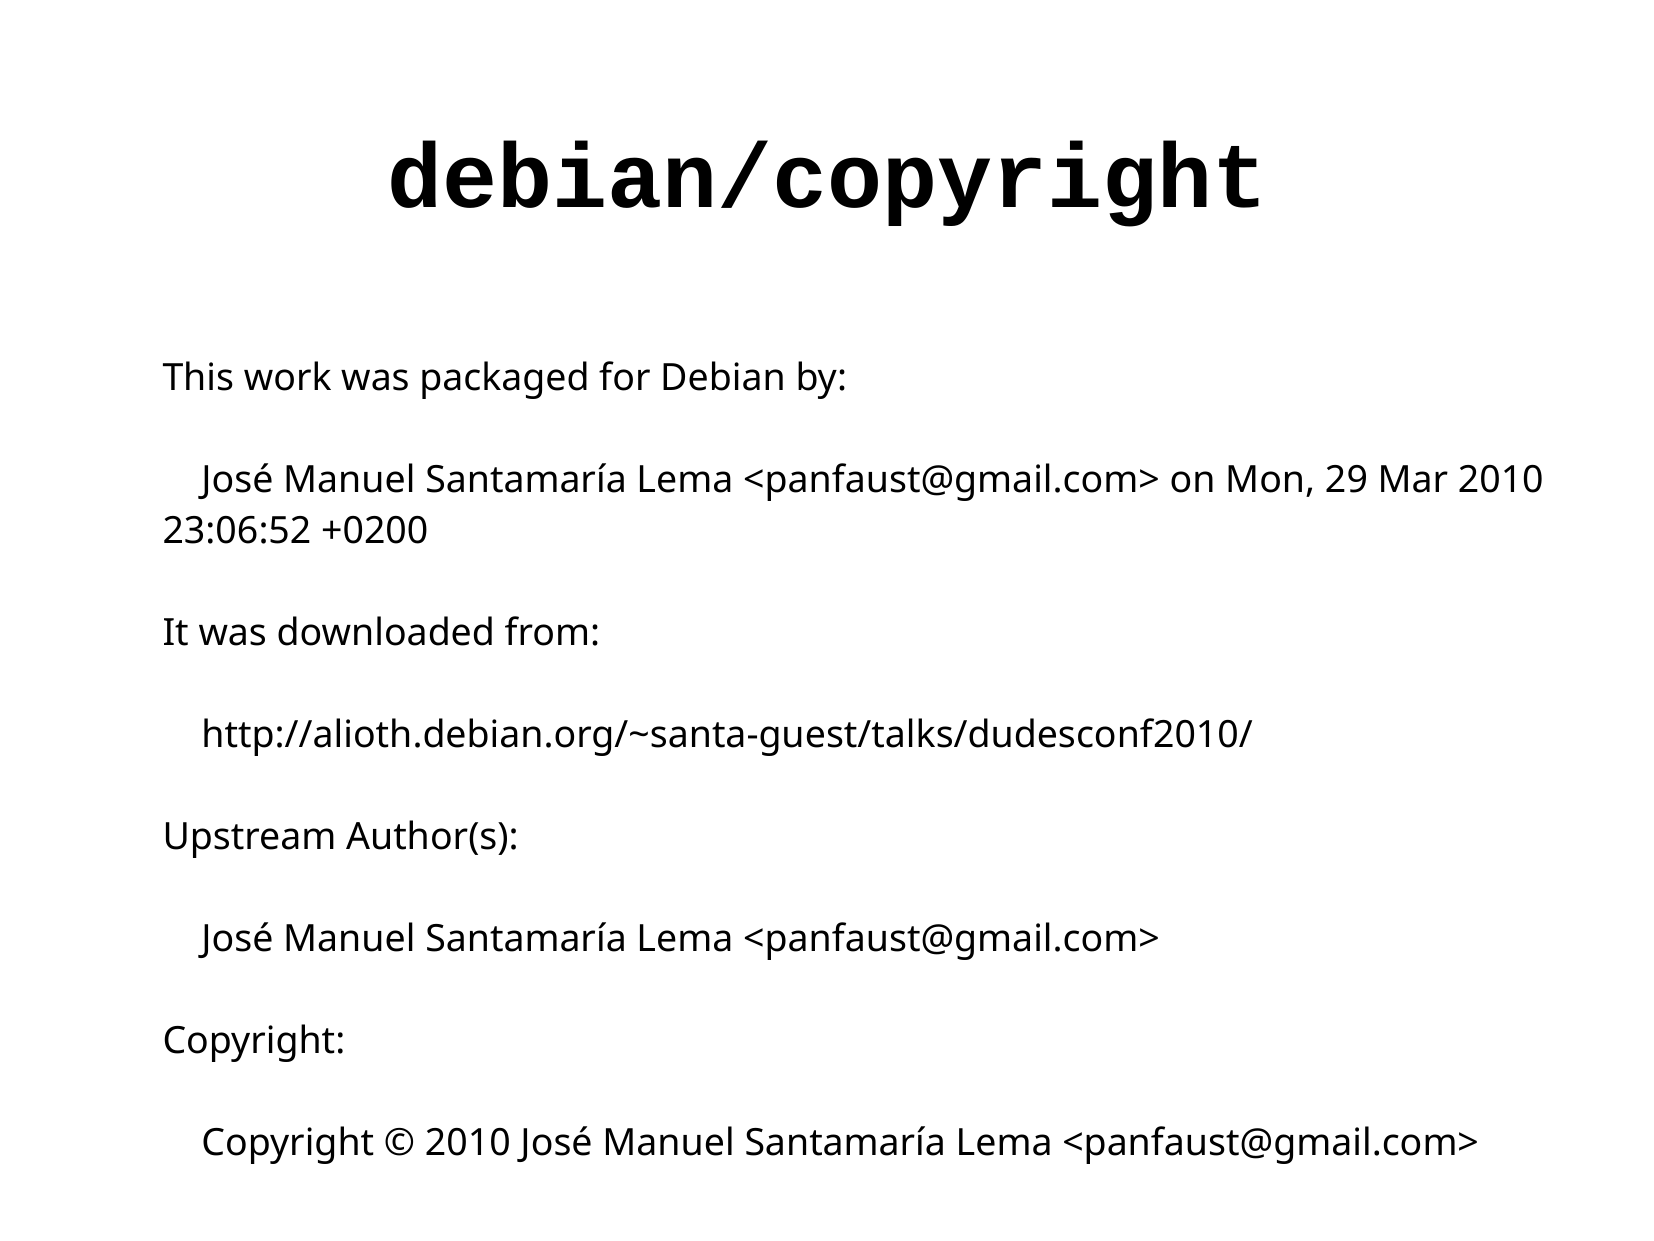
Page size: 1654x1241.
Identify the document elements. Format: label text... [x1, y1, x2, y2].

list This work was packaged for Debian by: José Manuel Santamaría Lema <panfaust@gmail.com> on Mon, 29 Mar 2010 23:06:52 +0200 It was downloaded from: http://alioth.debian.org/~santa-guest/talks/dudesconf2010/ Upstream Author(s): José Manuel Santamaría Lema <panfaust@gmail.com> Copyright: Copyright © 2010 José Manuel Santamaría Lema <panfaust@gmail.com> [77, 342, 1609, 1125]
title debian/copyright [121, 102, 1534, 311]
